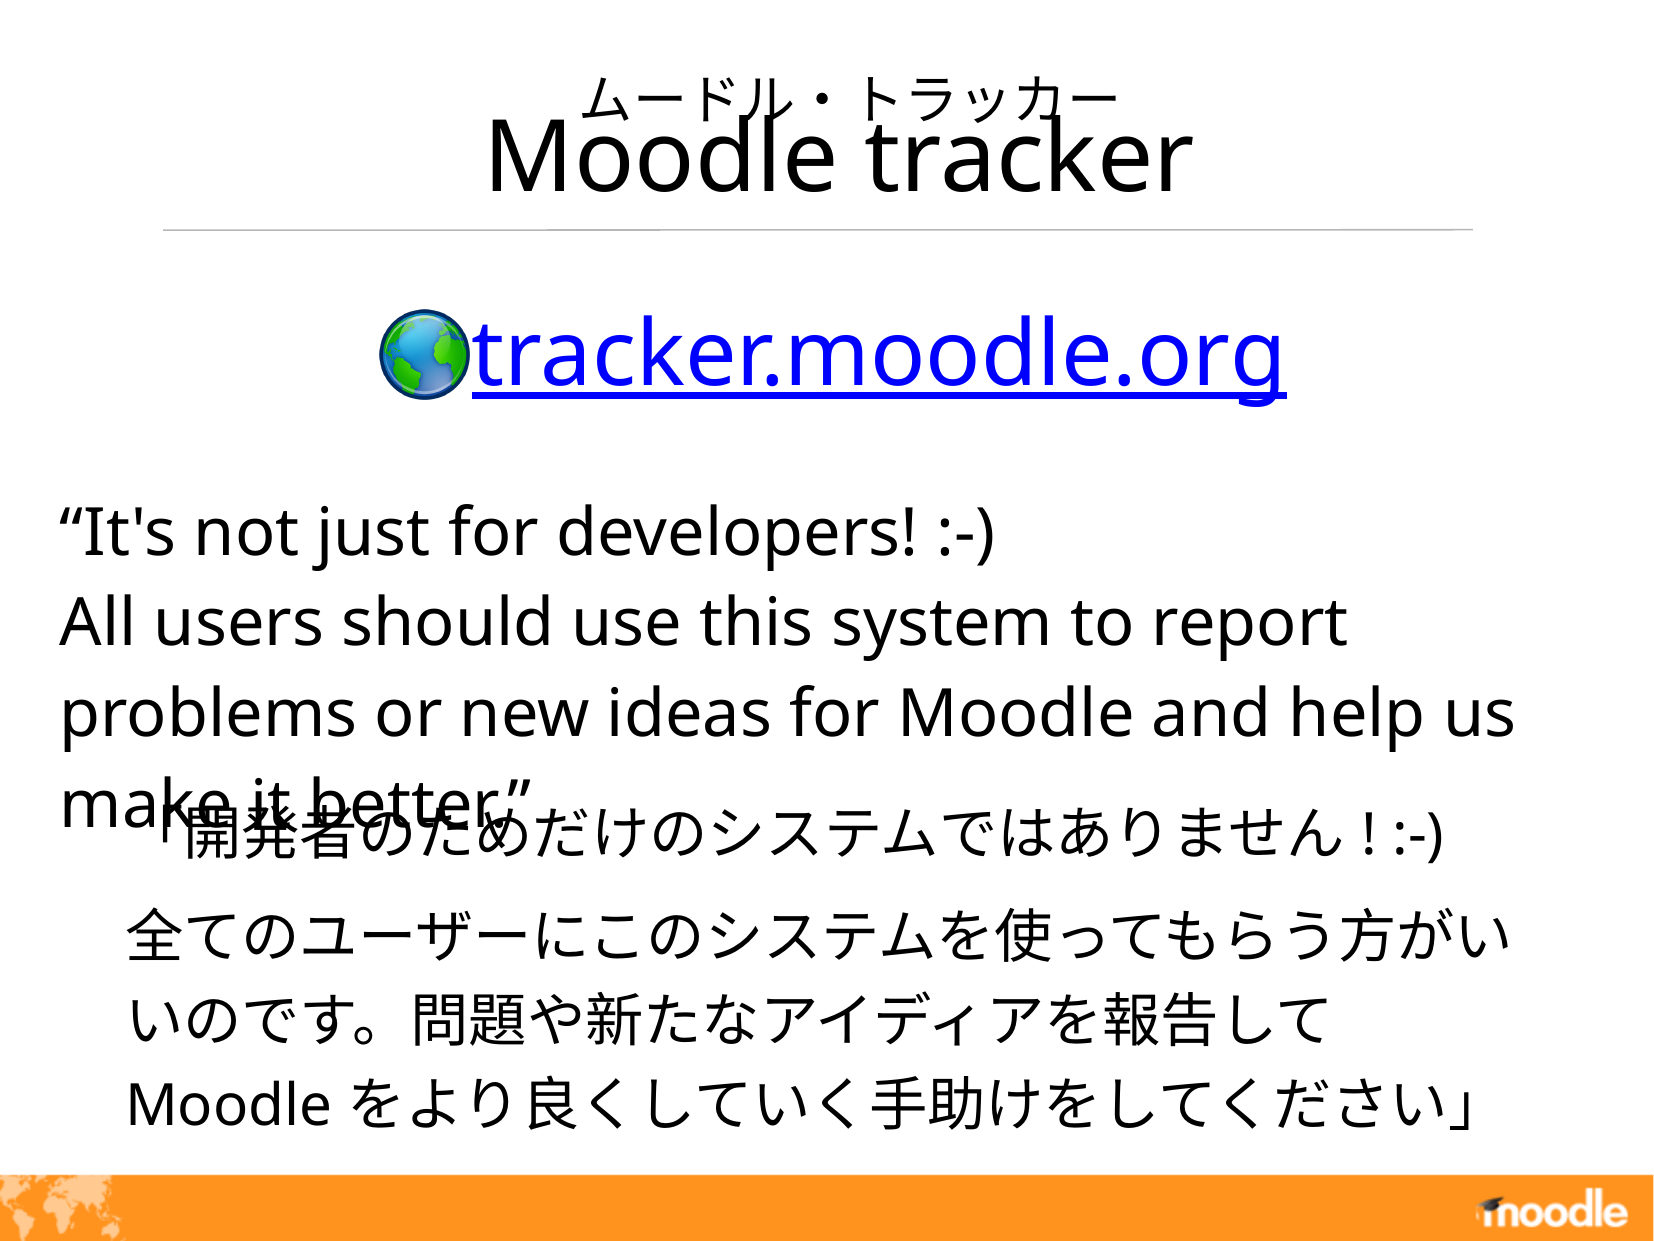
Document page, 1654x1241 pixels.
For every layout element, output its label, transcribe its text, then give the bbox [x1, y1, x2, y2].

text_box tracker.moodle.org [449, 280, 1274, 401]
text_box 「開発者のためだけのシステムではありません! :-) 全てのユーザーにこのシステムを使ってもらう方がいいのです。問題や新たなアイディアを報告して Moodleをより良くしていく手助けをしてください」 [75, 780, 1561, 1066]
text_box “It's not just for developers! :-) All users should use this system to report problems or new ideas for Moodle and help us make it better.” [44, 476, 1632, 715]
title Moodle tracker [82, 49, 1571, 257]
picture [379, 309, 470, 400]
picture [0, 1172, 1654, 1241]
text_box ムードル・トラッカー [360, 49, 1306, 125]
